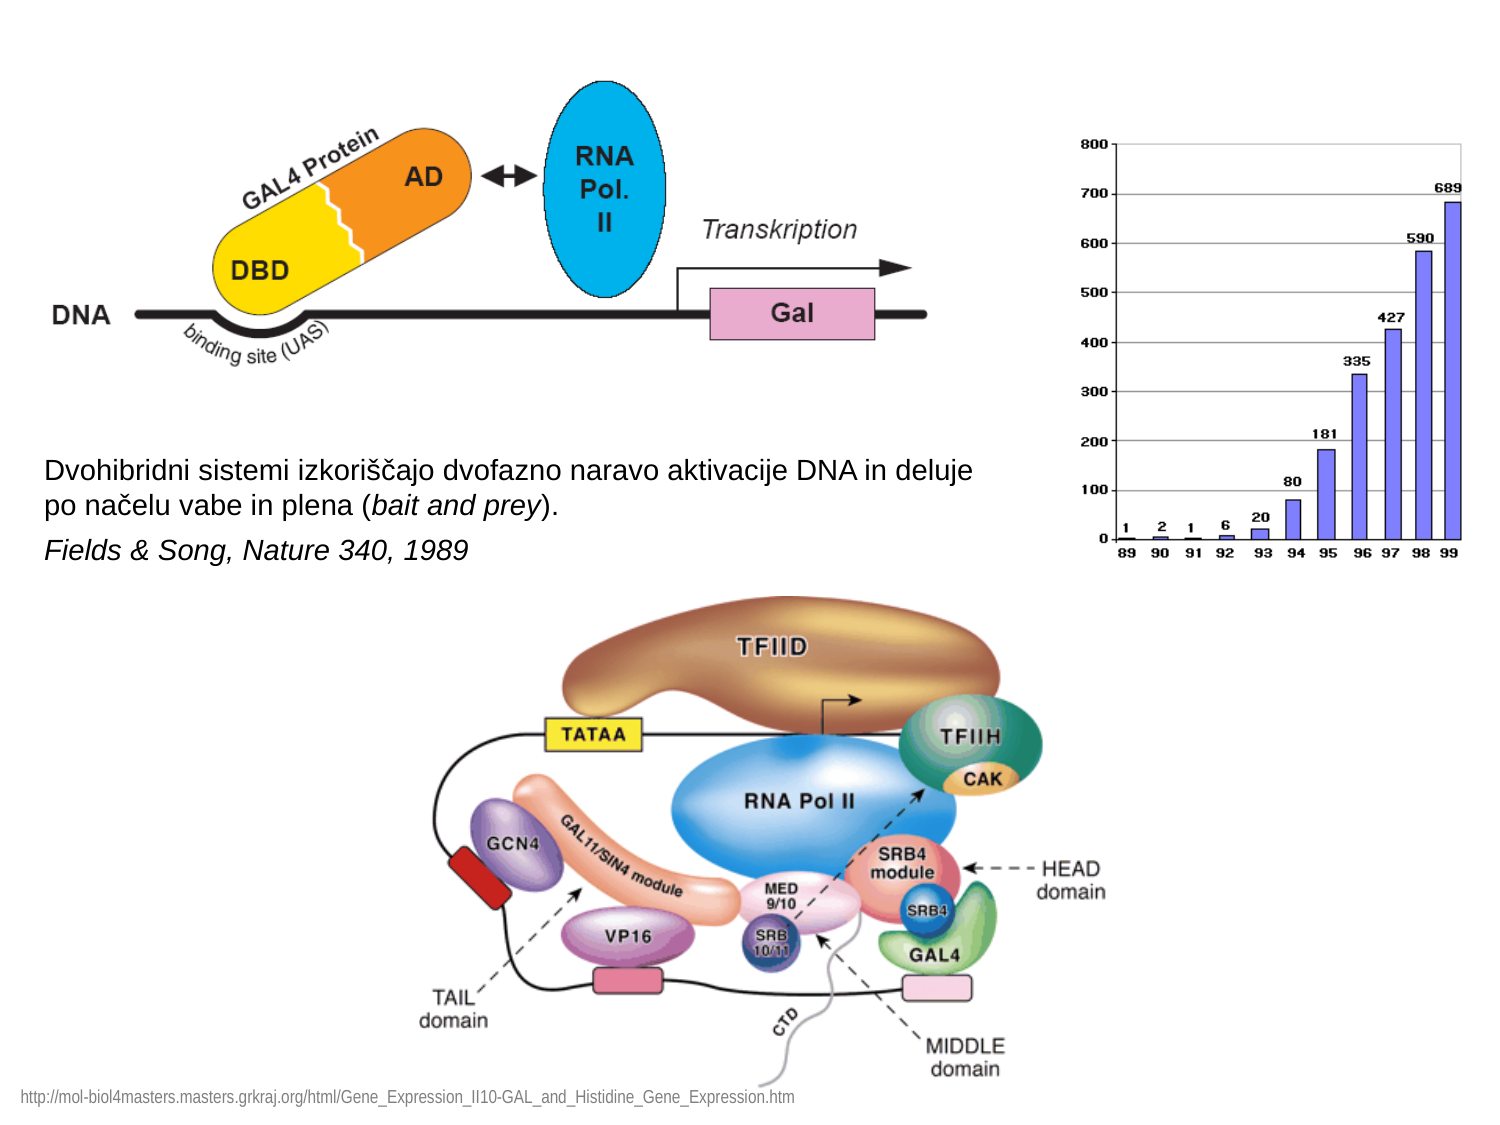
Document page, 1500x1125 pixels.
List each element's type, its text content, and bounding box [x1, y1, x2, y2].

picture [34, 66, 944, 377]
picture [419, 596, 1107, 1077]
picture [1080, 137, 1467, 563]
text_box Dvohibridni sistemi izkoriščajo dvofazno naravo aktivacije DNA in deluje po načelu vabe in plena (bait and prey). Fields & Song, Nature 340, 1989 [29, 444, 1022, 574]
text_box http://mol-biol4masters.masters.grkraj.org/html/Gene_Expression_II10-GAL_and_Histidine_Gene_Expression.htm [5, 1077, 1149, 1115]
